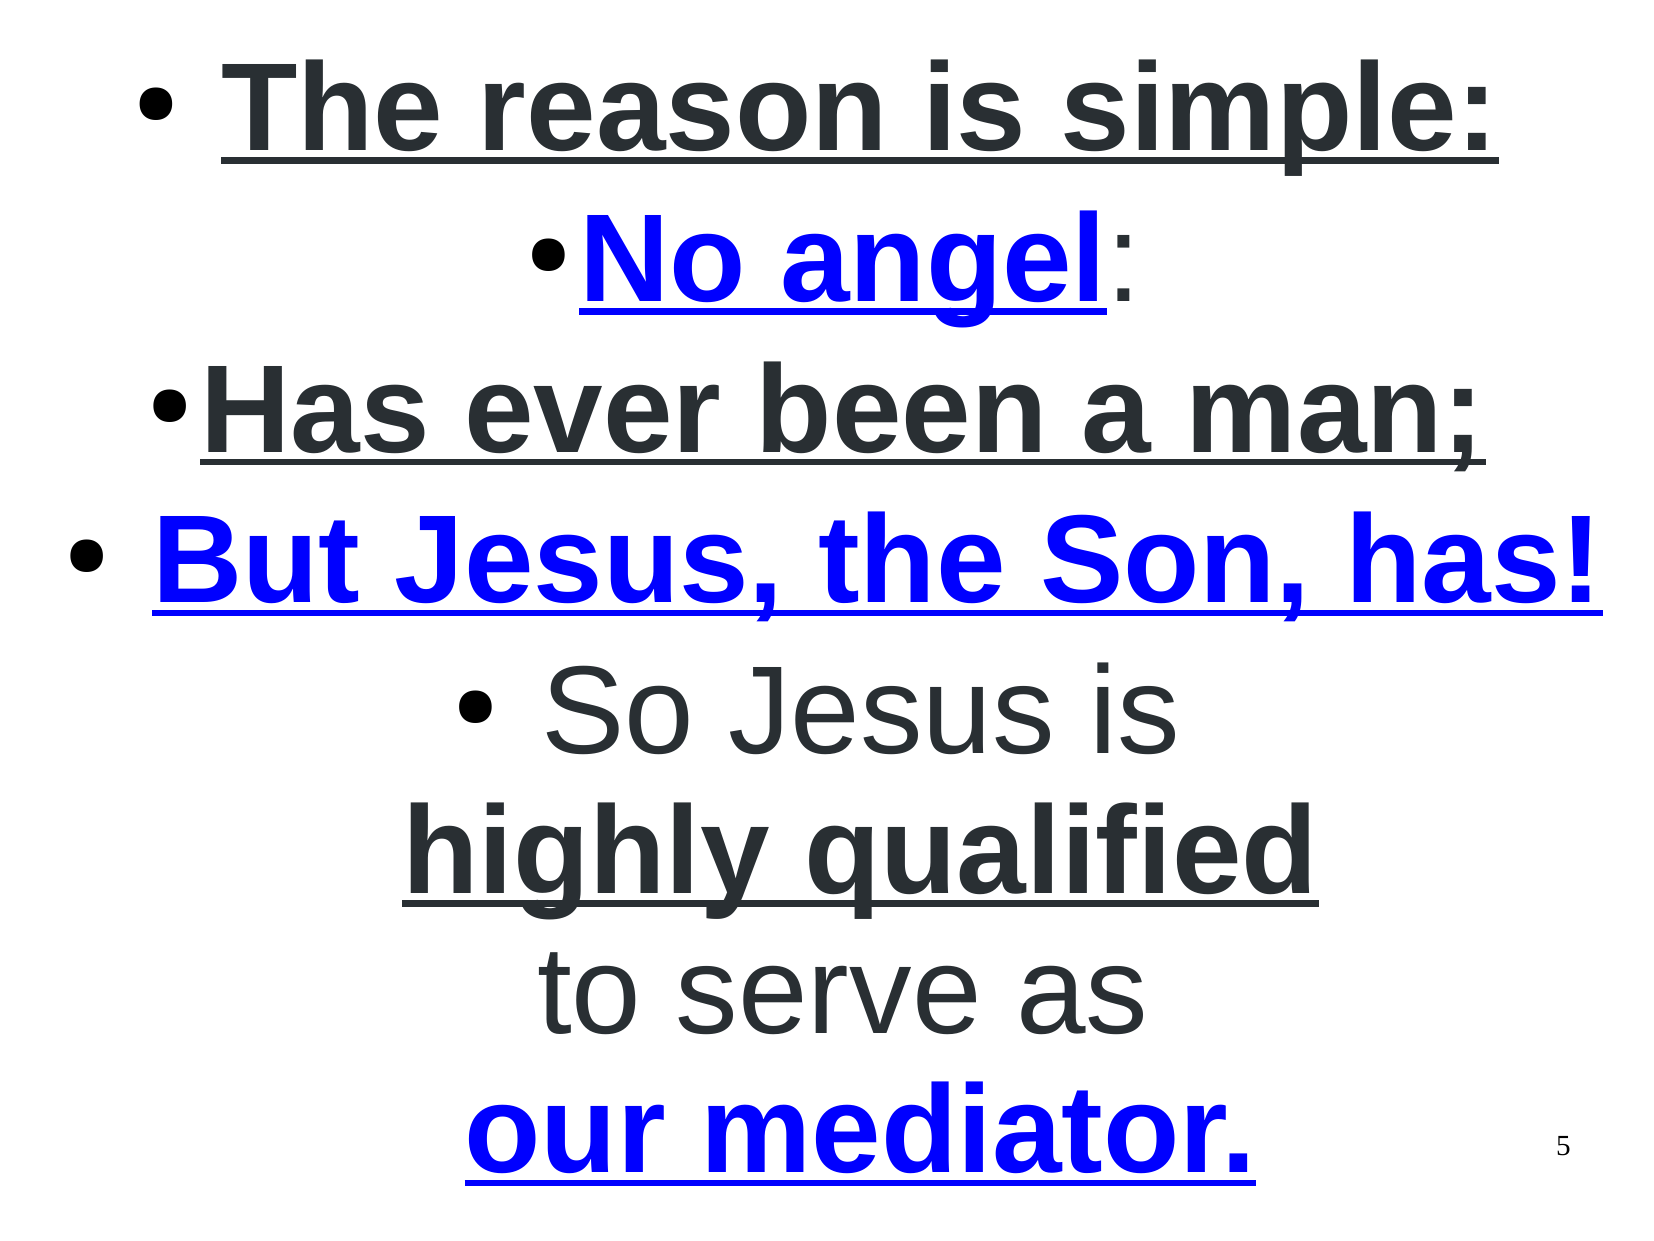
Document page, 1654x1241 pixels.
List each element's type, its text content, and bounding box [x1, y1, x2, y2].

list The reason is simple: No angel: Has ever been a man; But Jesus, the Son, has! So Jesus is highly qualified to serve as our mediator. [37, 37, 1613, 1238]
